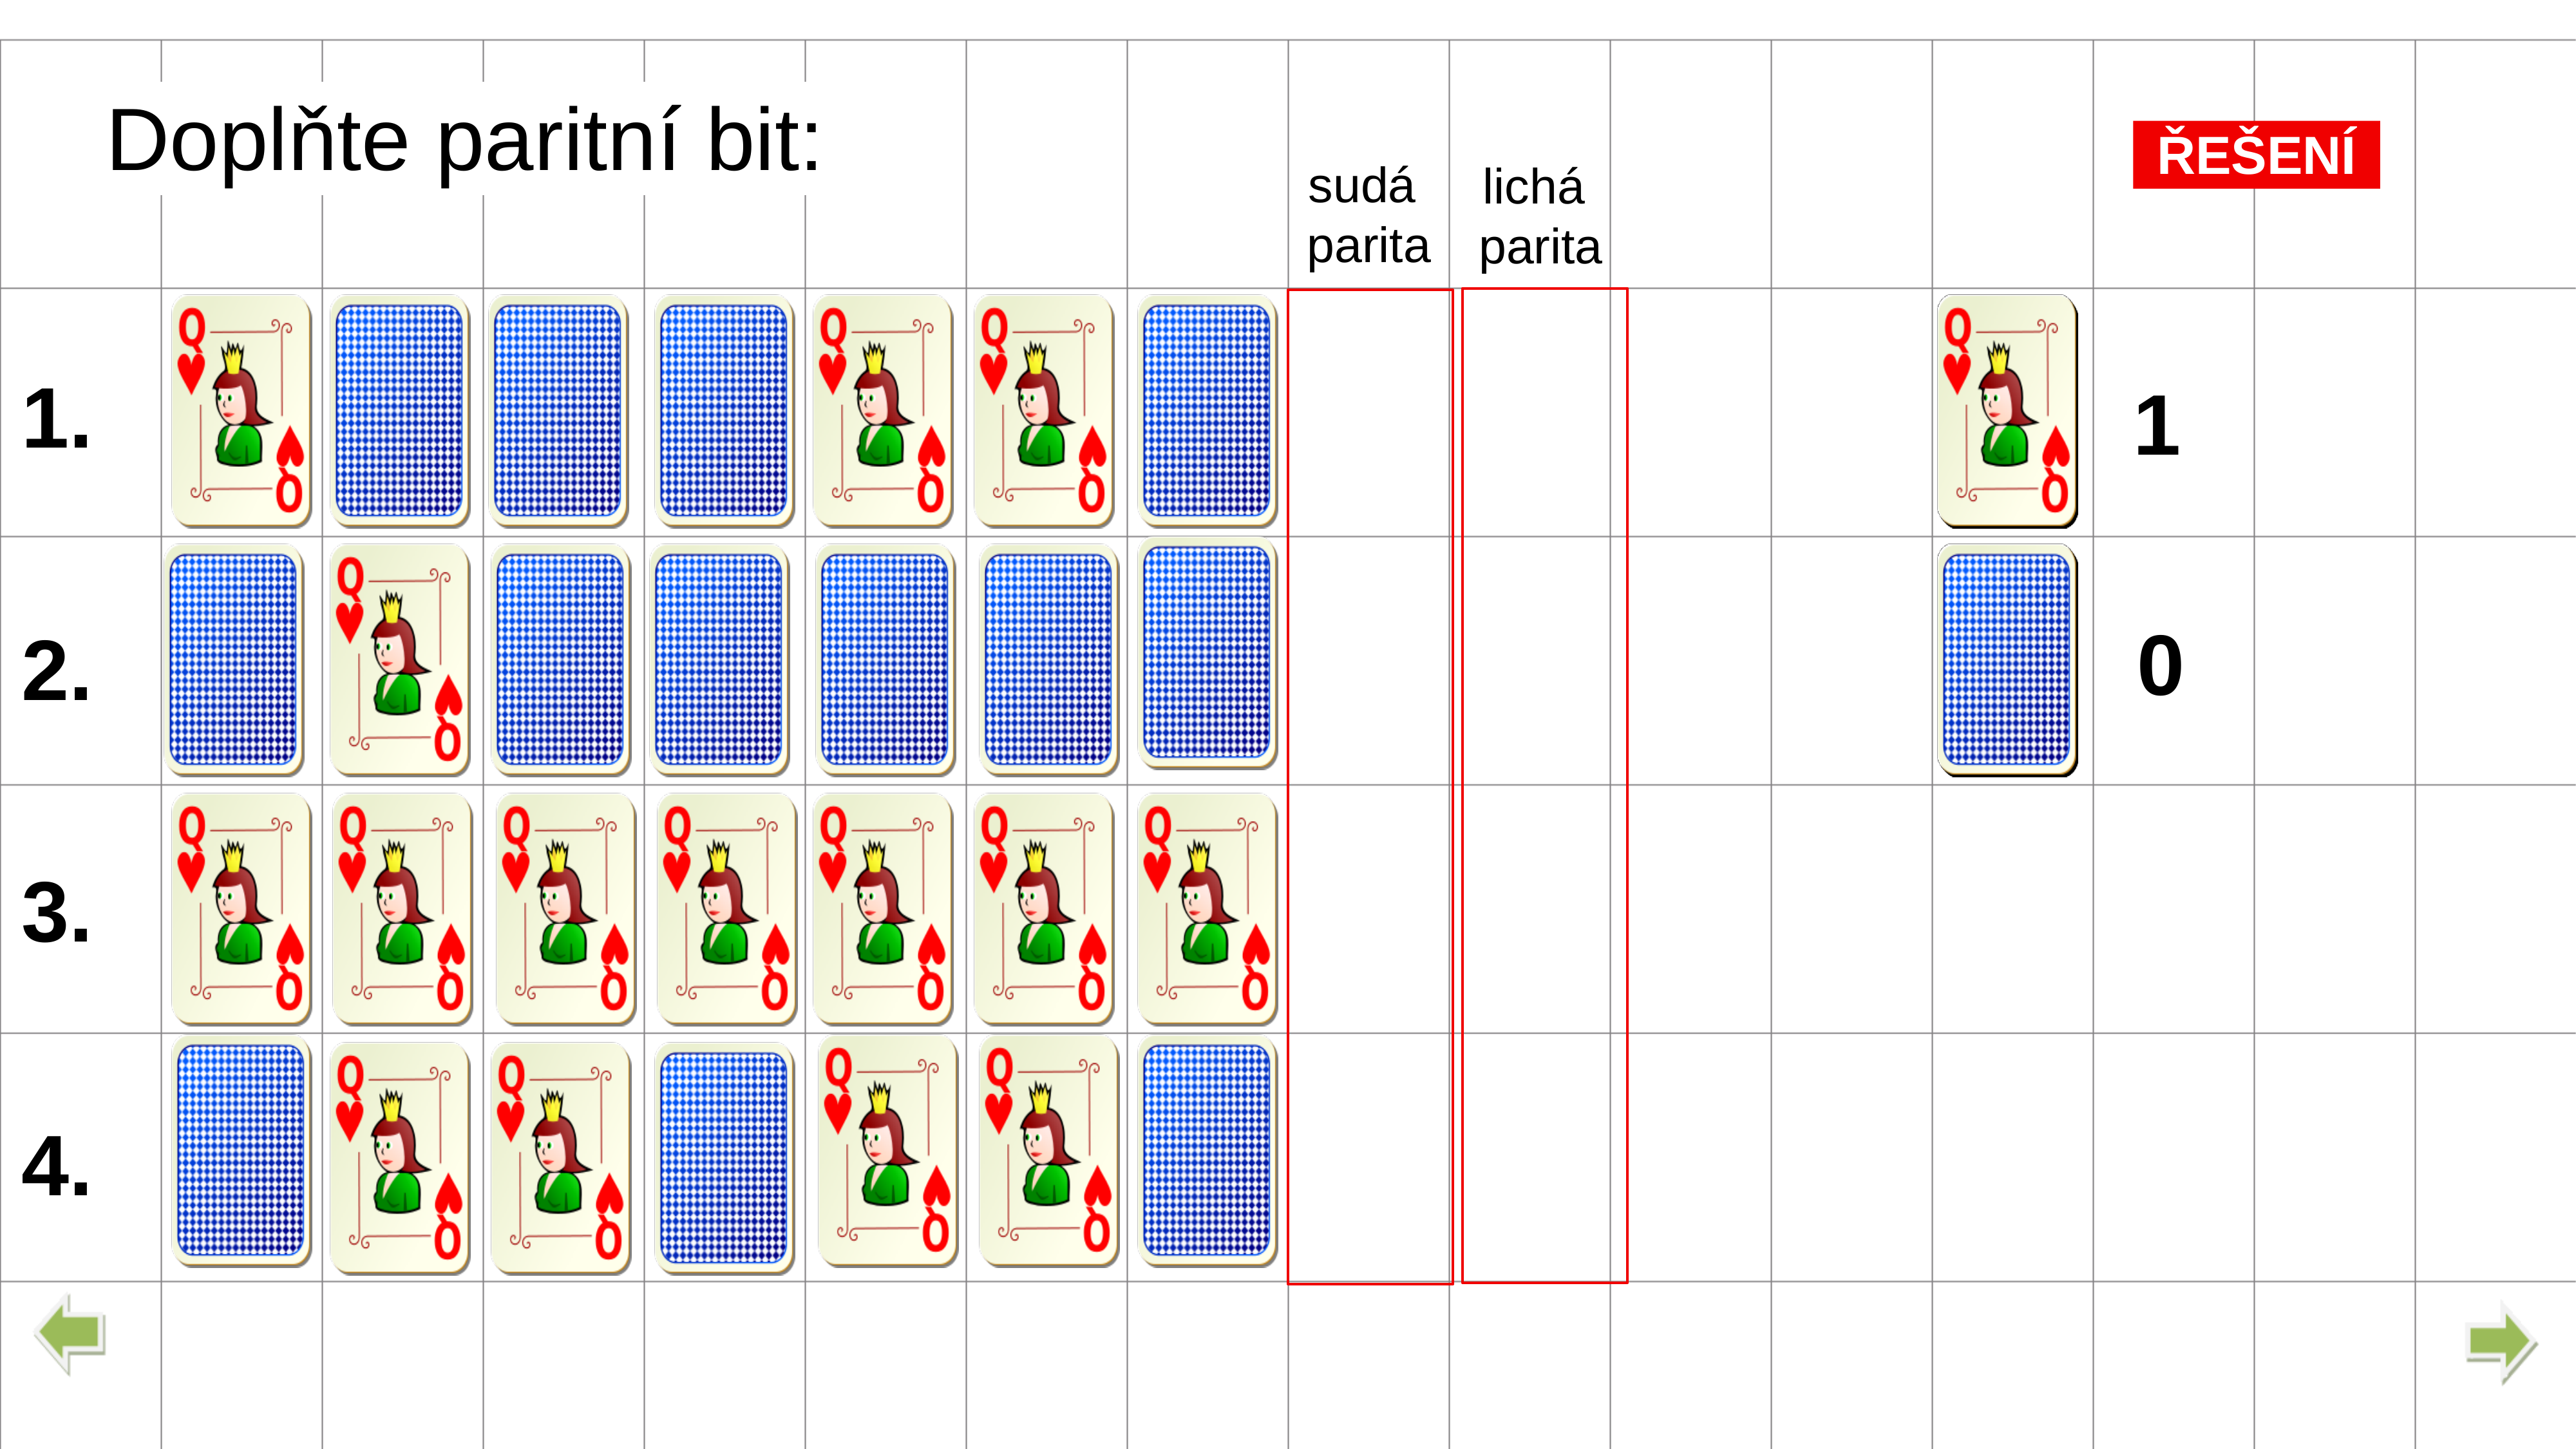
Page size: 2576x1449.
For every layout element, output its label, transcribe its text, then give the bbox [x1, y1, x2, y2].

text_box 1. [21, 362, 111, 463]
text_box sudá parita [1314, 239, 1328, 260]
text_box lichá parita [1473, 154, 1609, 267]
text_box ŘEŠENÍ [2133, 120, 2380, 189]
text_box 0 [2137, 609, 2204, 713]
text_box 3. [21, 856, 111, 957]
text_box 2. [21, 614, 111, 715]
text_box sudá parita [1301, 153, 1437, 266]
text_box Doplňte paritní bit: [106, 82, 942, 195]
text_box lichá parita [1486, 240, 1500, 261]
picture [0, 0, 2576, 1449]
text_box 1 [2133, 368, 2201, 473]
text_box 4. [21, 1109, 111, 1211]
